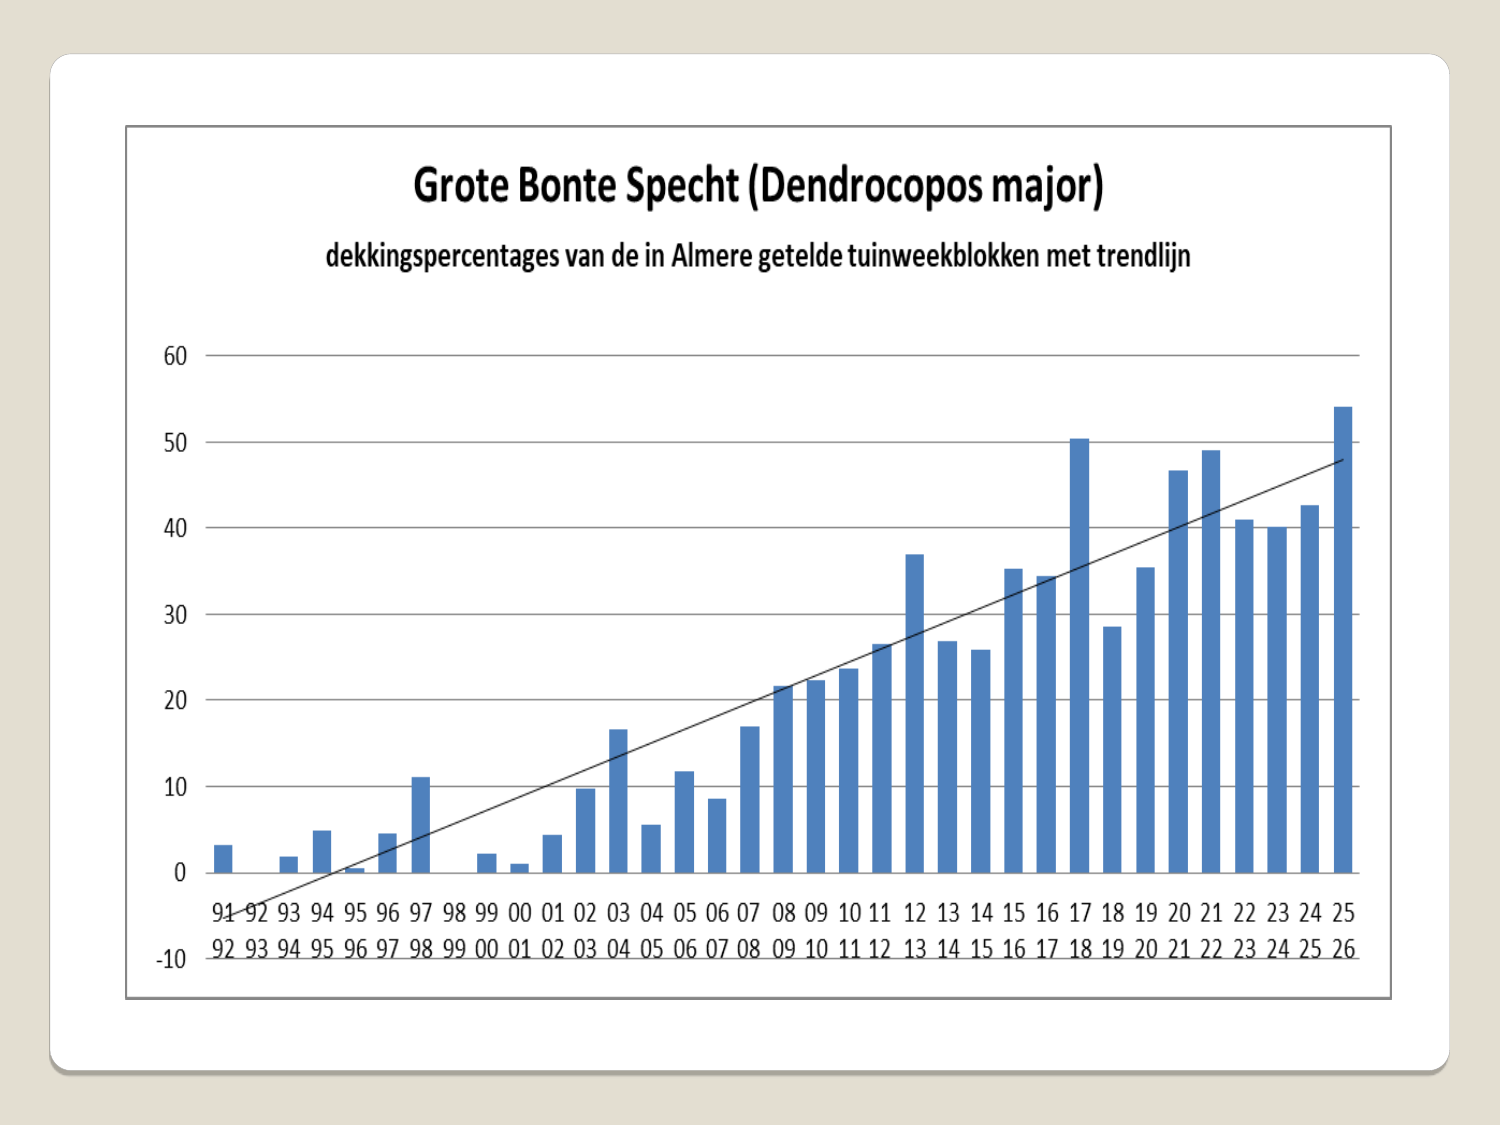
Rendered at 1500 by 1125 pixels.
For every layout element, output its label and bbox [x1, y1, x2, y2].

picture [125, 125, 1392, 1000]
